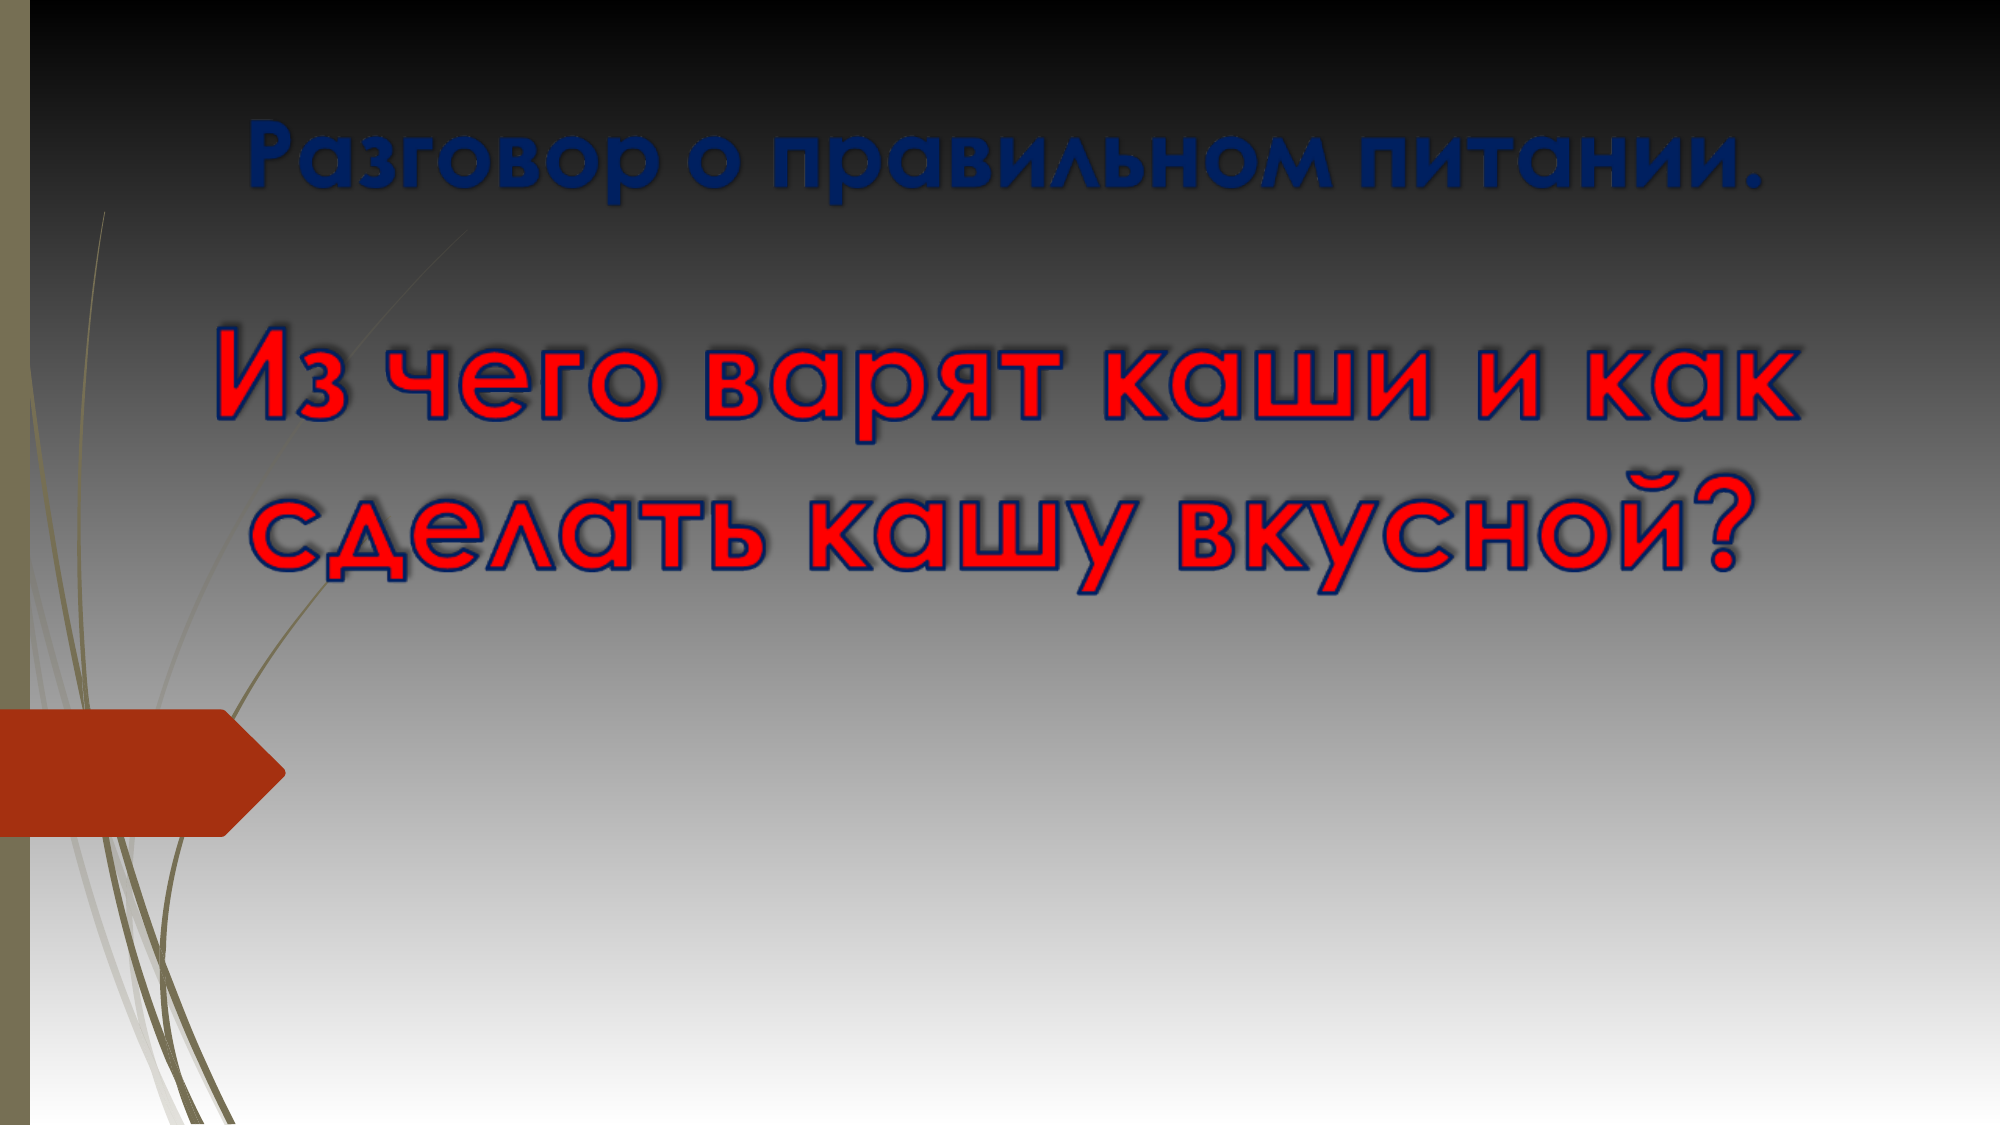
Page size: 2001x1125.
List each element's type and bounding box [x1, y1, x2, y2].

picture [34, 247, 1972, 695]
subtitle [944, 653, 1886, 1093]
picture [50, 65, 1962, 217]
